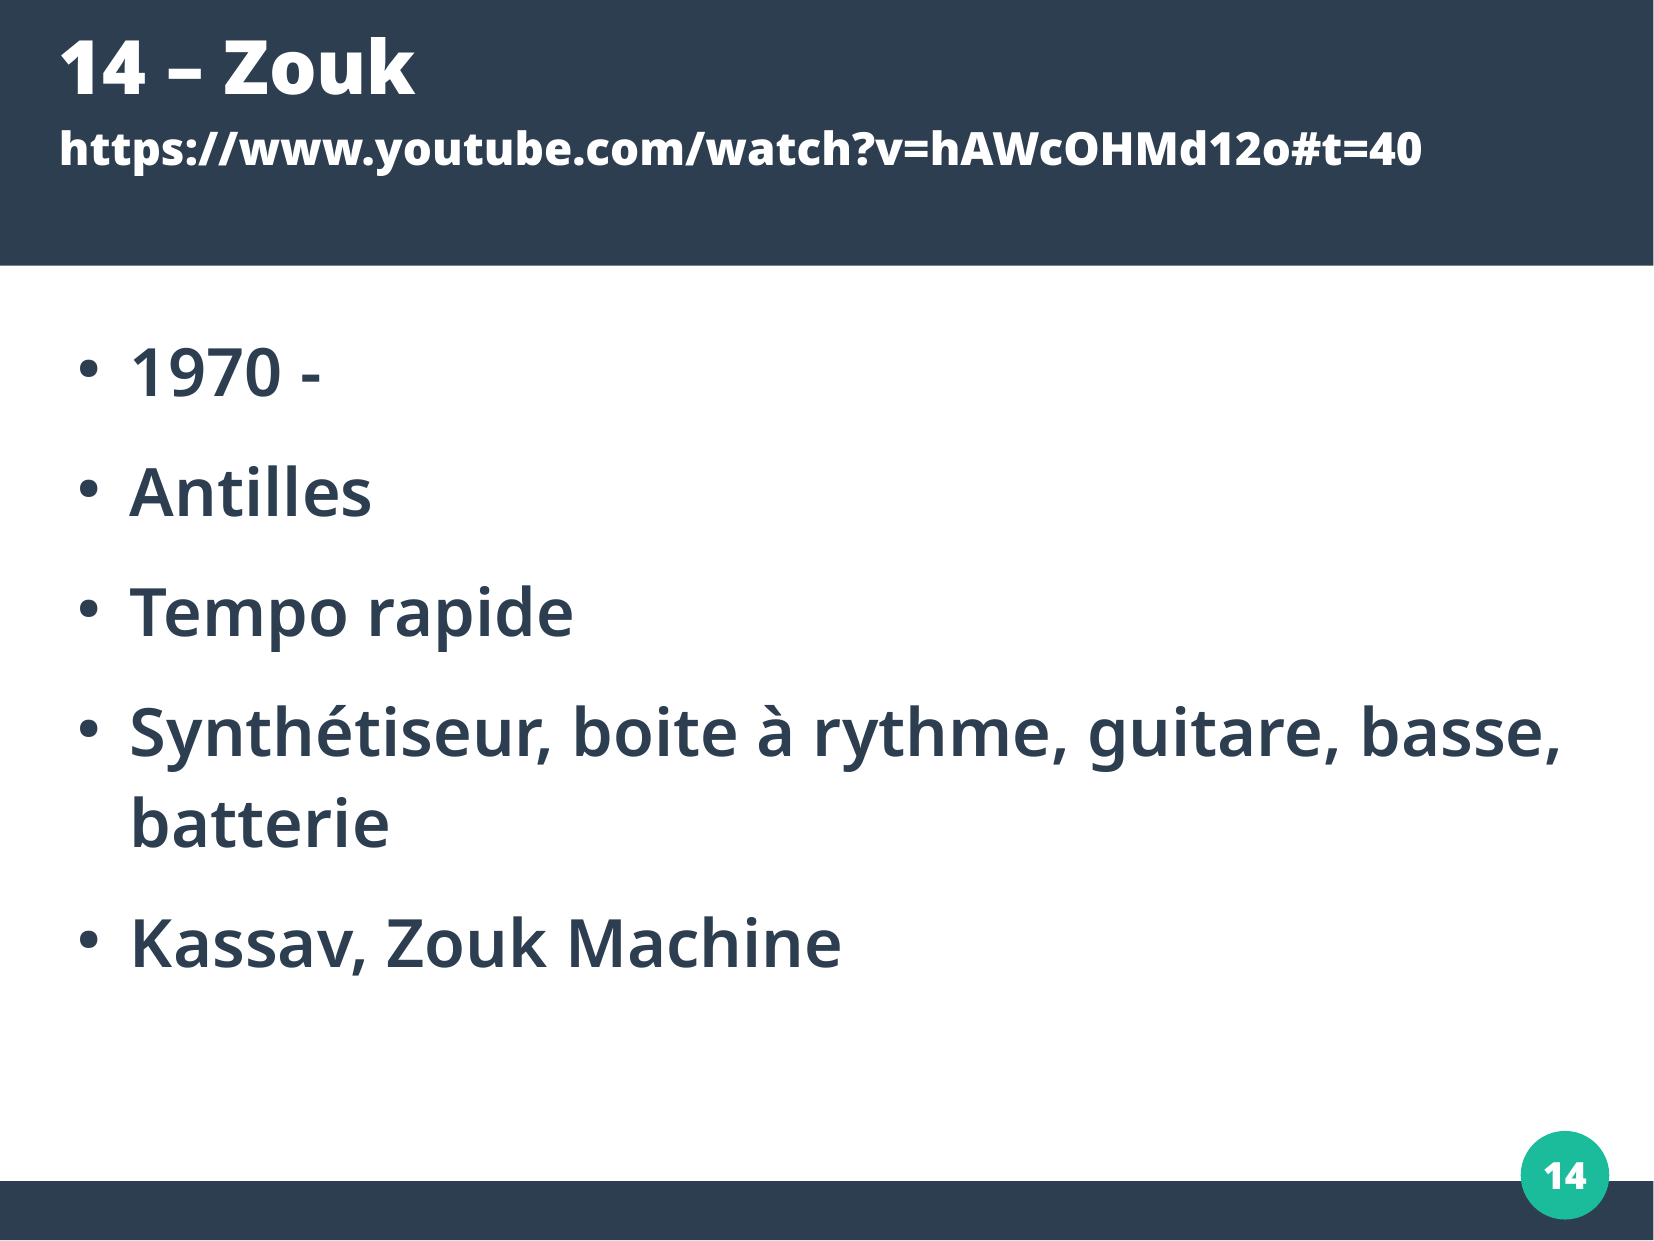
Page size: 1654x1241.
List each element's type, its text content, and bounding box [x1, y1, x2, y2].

title 14 – Zouk https://www.youtube.com/watch?v=hAWcOHMd12o#t=40 [59, 49, 1595, 207]
list 1970 - Antilles Tempo rapide Synthétiseur, boite à rythme, guitare, basse, batterie Kassav, Zouk Machine [59, 324, 1595, 1152]
